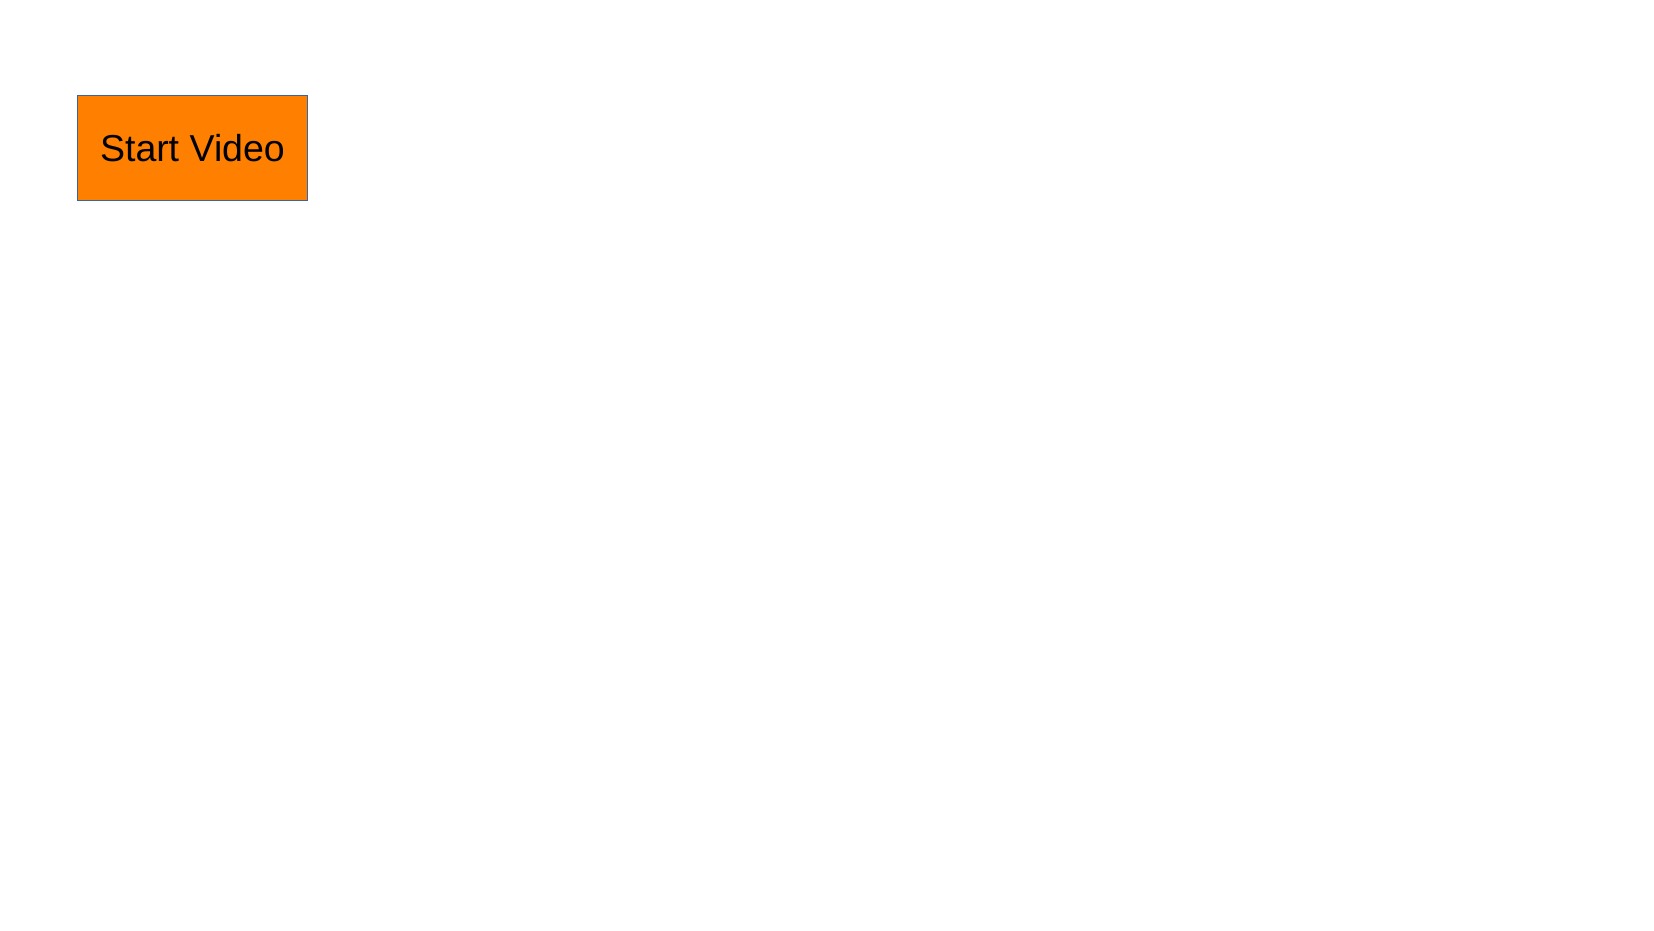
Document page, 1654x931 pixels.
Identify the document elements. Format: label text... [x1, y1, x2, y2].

text_box Start Video [77, 95, 308, 201]
